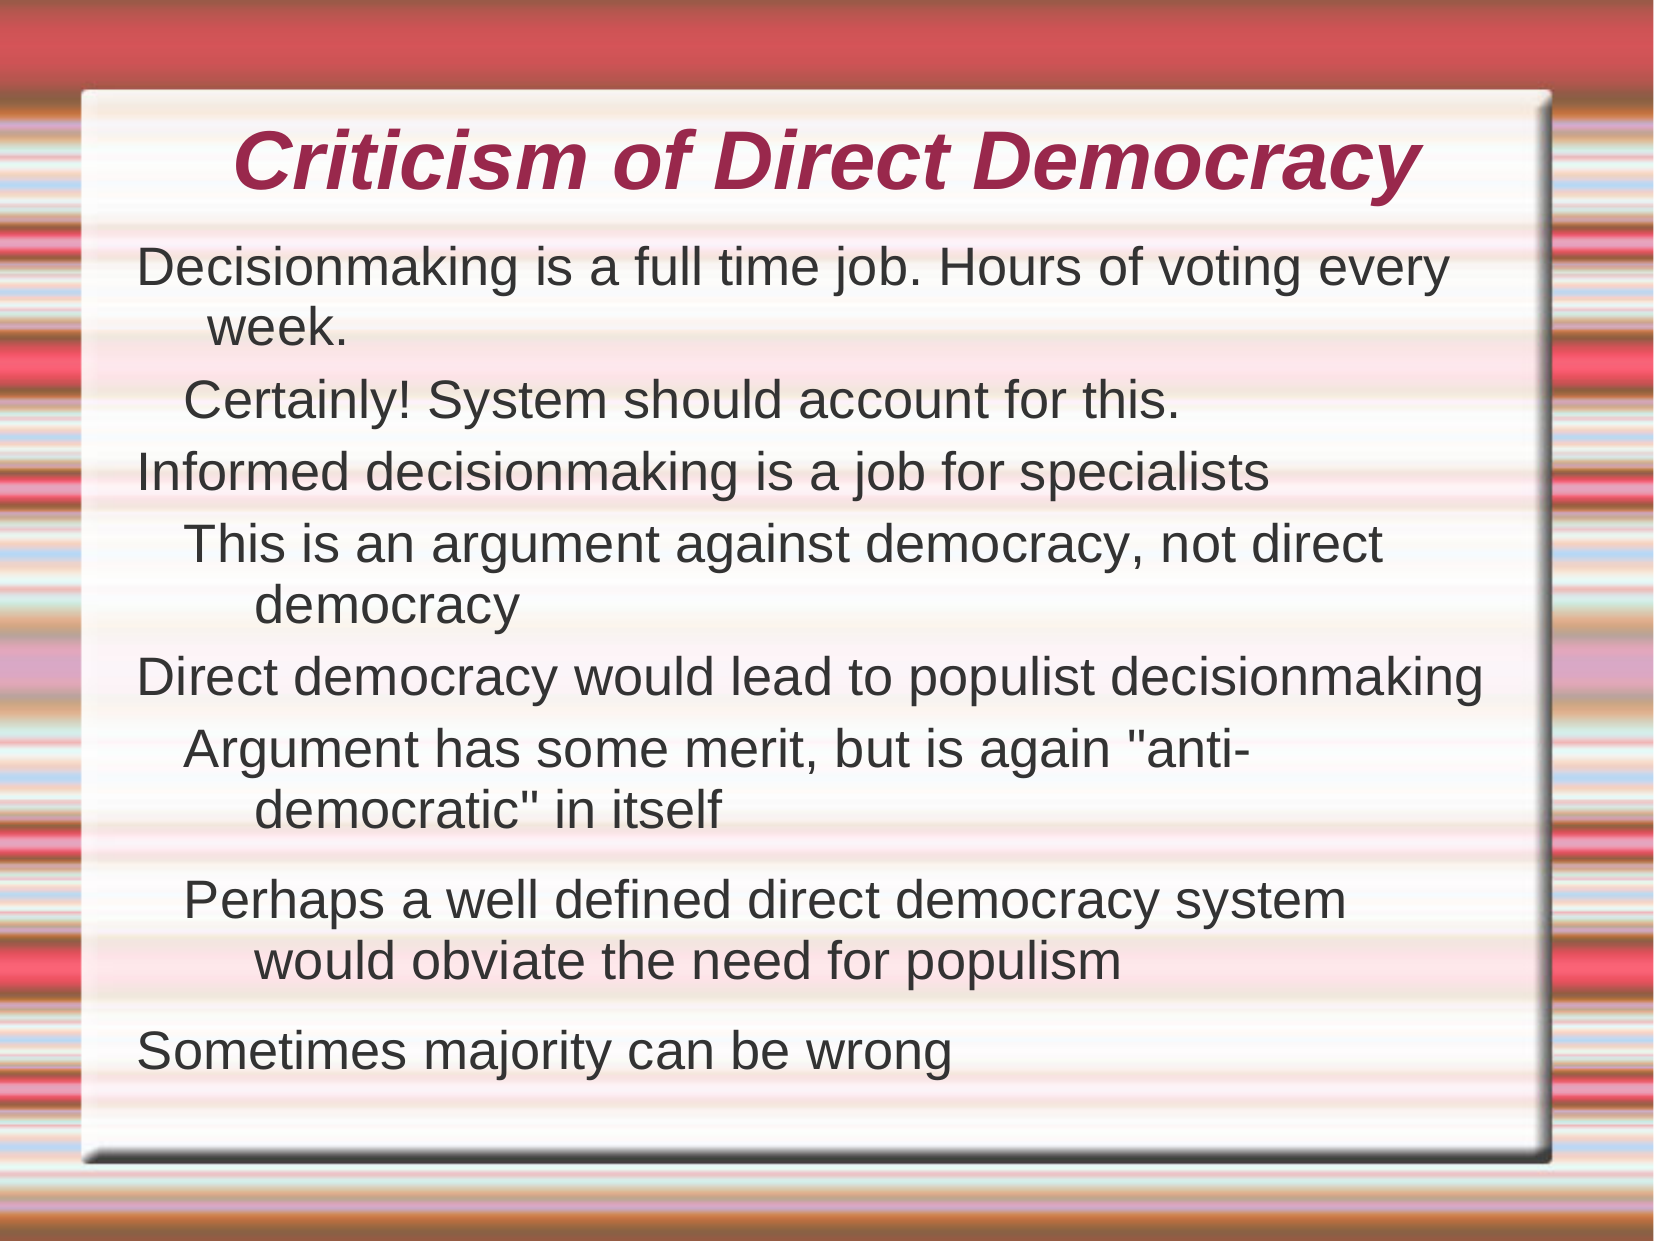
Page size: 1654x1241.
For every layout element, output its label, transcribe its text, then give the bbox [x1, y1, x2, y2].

picture [0, 0, 1654, 1241]
list Decisionmaking is a full time job. Hours of voting every week. Certainly! System should account for this. Informed decisionmaking is a job for specialists This is an argument against democracy, not direct democracy Direct democracy would lead to populist decisionmaking Argument has some merit, but is again "anti-democratic" in itself Perhaps a well defined direct democracy system would obviate the need for populism Sometimes majority can be wrong [124, 236, 1506, 1142]
title Criticism of Direct Democracy [121, 114, 1534, 208]
